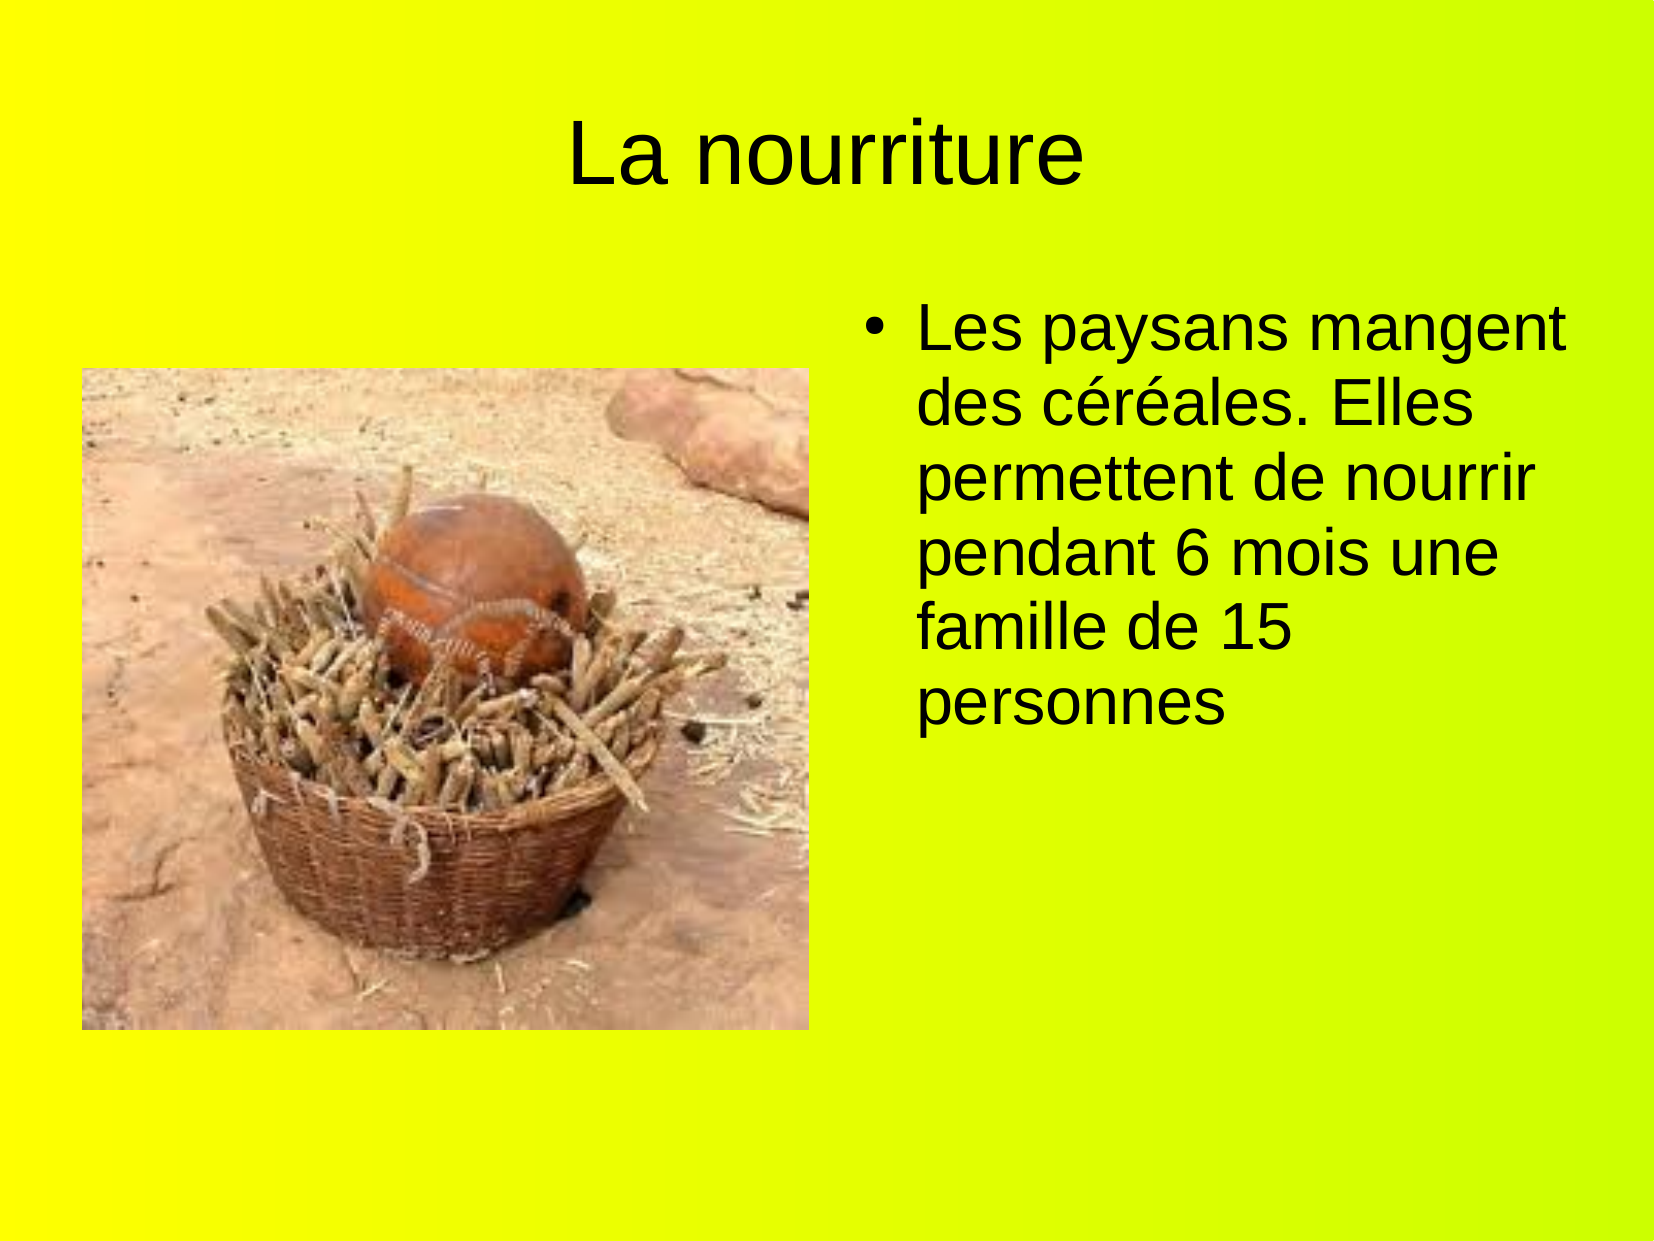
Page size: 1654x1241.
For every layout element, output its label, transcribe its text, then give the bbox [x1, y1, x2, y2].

list Les paysans mangent des céréales. Elles permettent de nourrir pendant 6 mois une famille de 15 personnes [845, 290, 1572, 1109]
picture [82, 368, 809, 1030]
title La nourriture [82, 49, 1571, 257]
